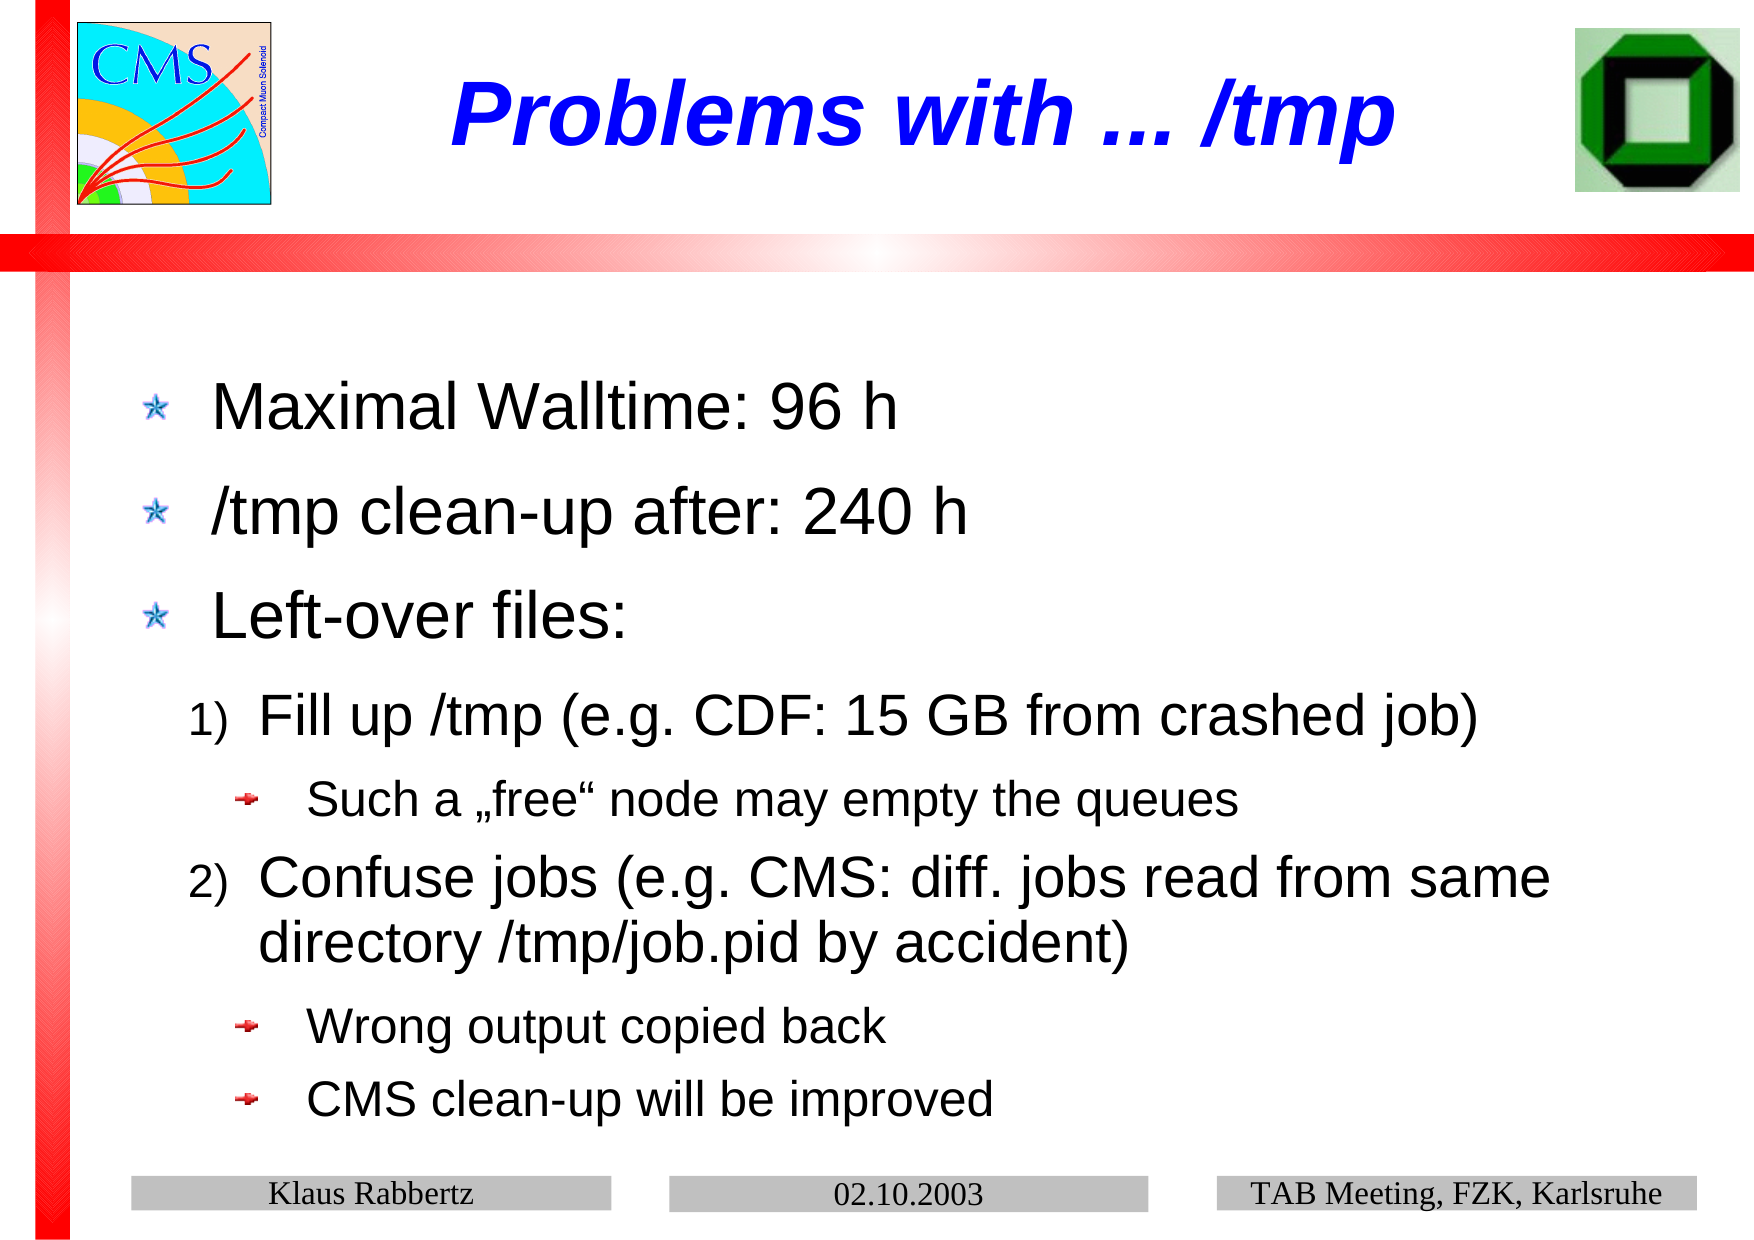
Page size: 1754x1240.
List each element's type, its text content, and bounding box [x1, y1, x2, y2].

title Problems with ... /tmp [282, 10, 1566, 218]
picture [1575, 28, 1740, 192]
list Maximal Walltime: 96 h /tmp clean-up after: 240 h Left-over files: Fill up /tmp (e.g. CDF: 15 GB from crashed job) Such a „free“ node may empty the queues Confuse jobs (e.g. CMS: diff. jobs read from same directory /tmp/job.pid by accident) Wrong output copied back CMS clean-up will be improved [128, 369, 1627, 1128]
picture [76, 21, 272, 205]
